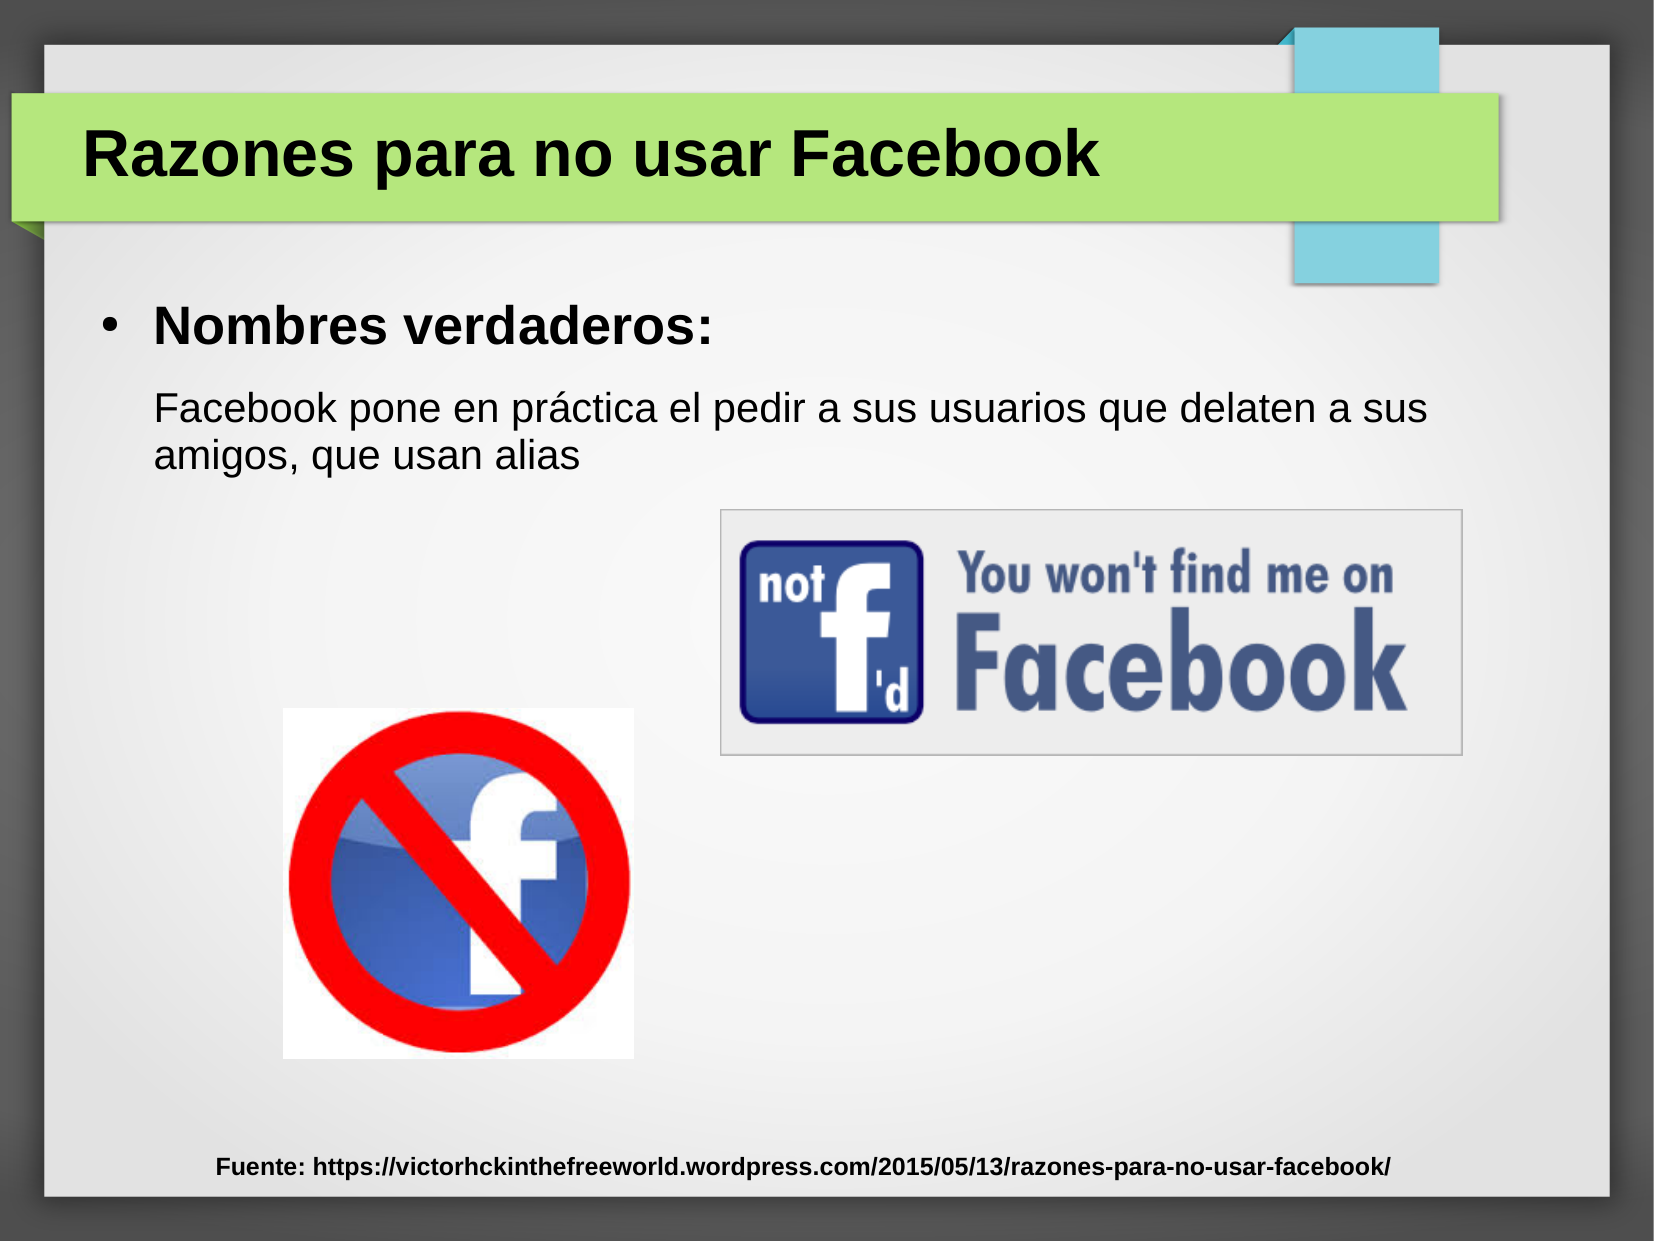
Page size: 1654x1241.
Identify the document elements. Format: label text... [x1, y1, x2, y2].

picture [0, 0, 1654, 1241]
title Razones para no usar Facebook [82, 94, 1264, 213]
text_box Fuente: https://victorhckinthefreeworld.wordpress.com/2015/05/13/razones-para-no-usar-facebook/ [200, 1145, 1607, 1189]
list Nombres verdaderos: Facebook pone en práctica el pedir a sus usuarios que delaten a sus amigos, que usan alias [82, 295, 1571, 1015]
